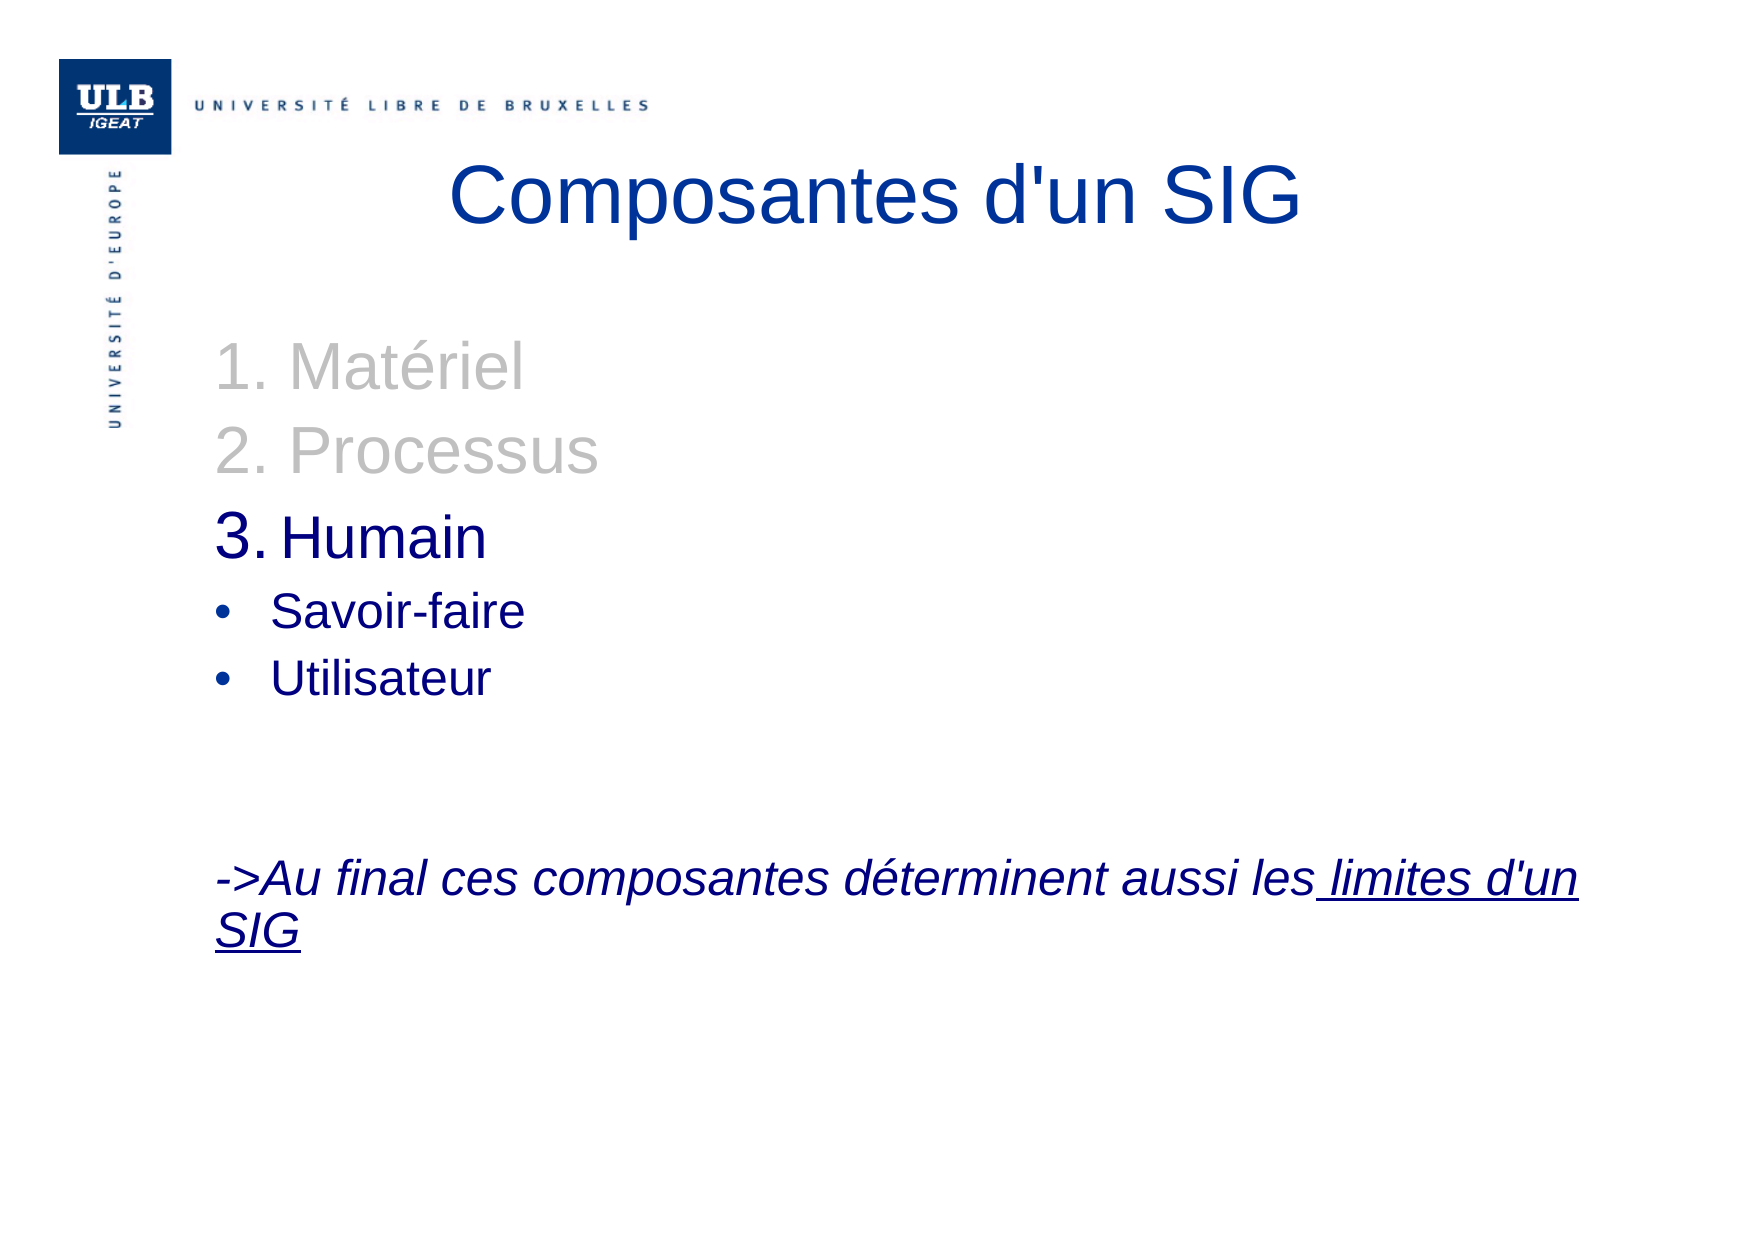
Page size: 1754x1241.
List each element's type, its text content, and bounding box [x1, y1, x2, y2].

title Composantes d'un SIG [140, 79, 1613, 315]
list 1. Matériel 2. Processus 3. Humain Savoir-faire Utilisateur ->Au final ces composantes déterminent aussi les limites d'un SIG [164, 272, 1637, 1198]
picture [59, 59, 1695, 1182]
